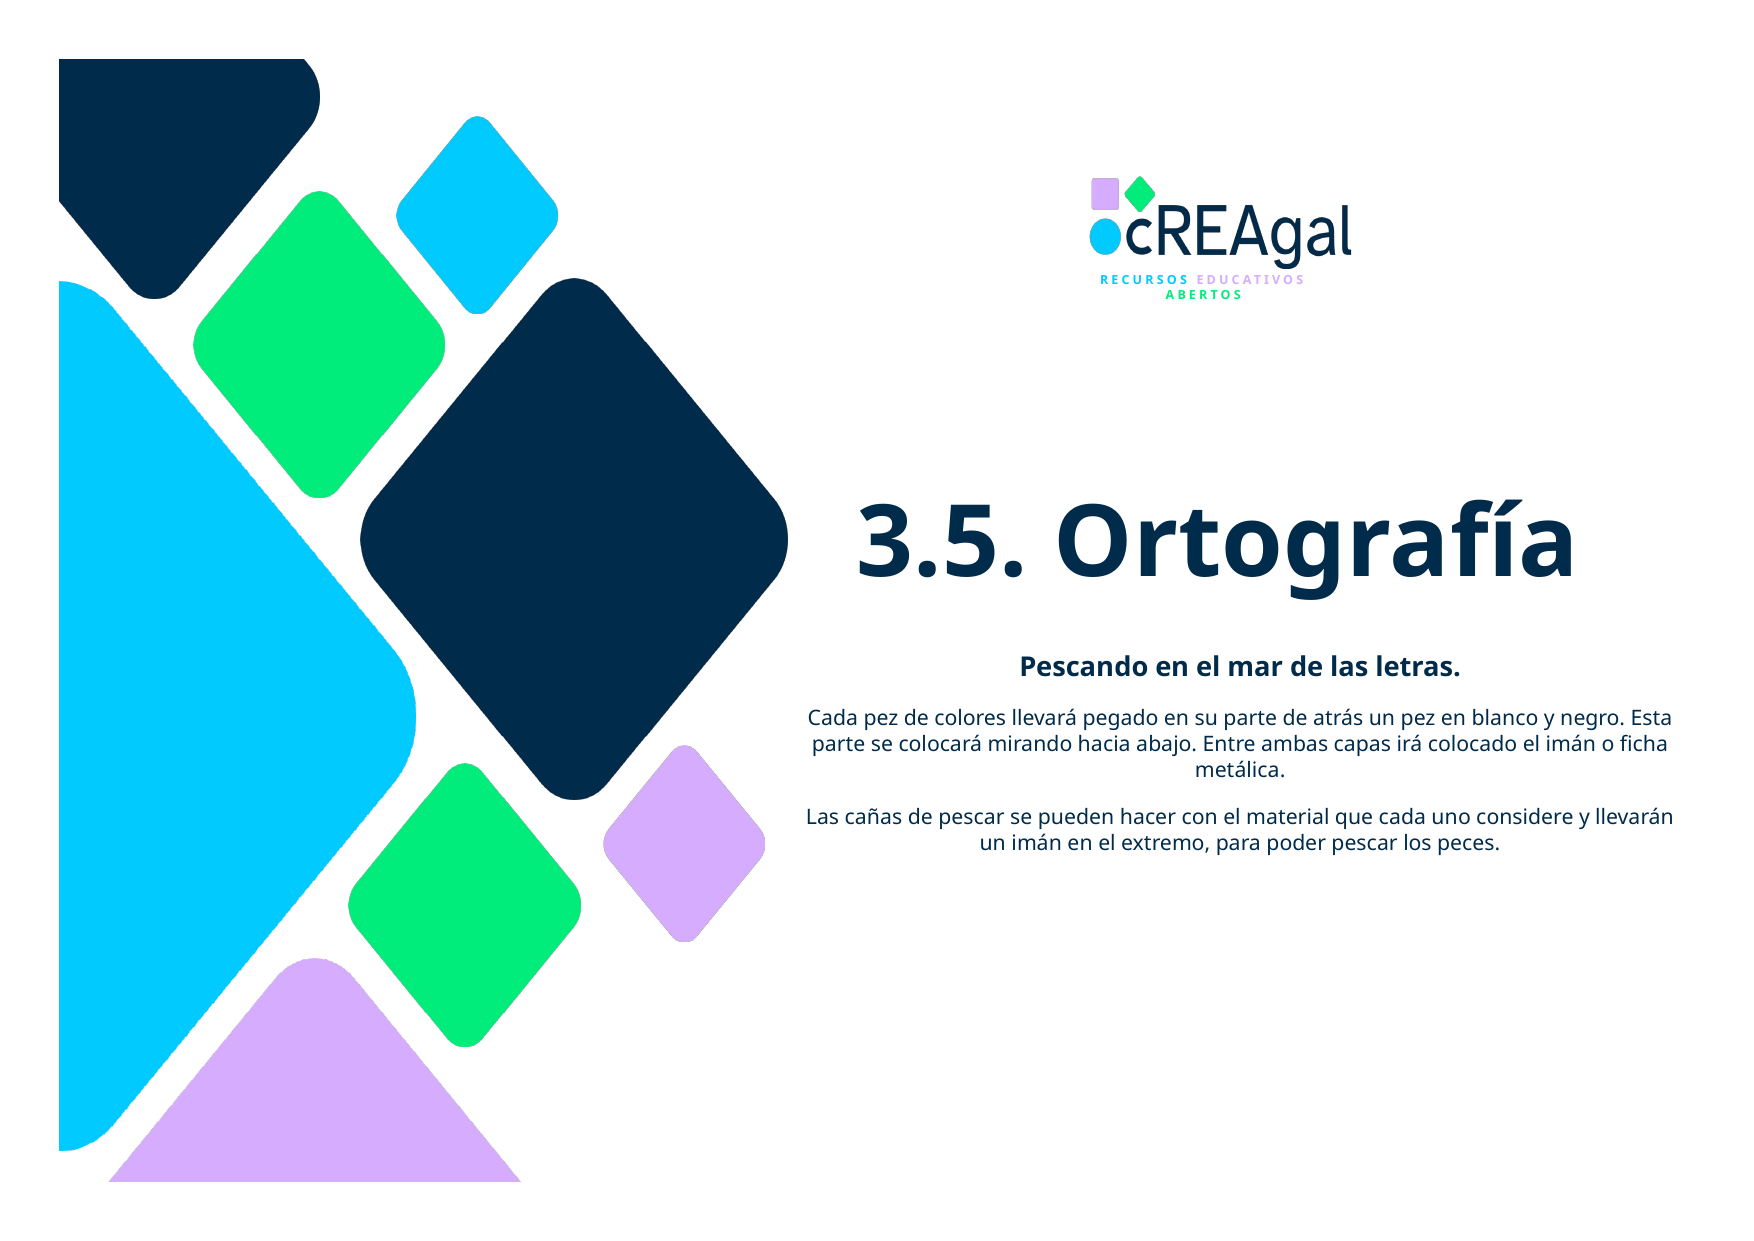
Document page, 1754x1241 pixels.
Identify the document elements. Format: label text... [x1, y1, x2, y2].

picture [1089, 176, 1352, 269]
picture [59, 59, 788, 1182]
picture [481, 116, 558, 208]
list Pescando en el mar de las letras. Cada pez de colores llevará pegado en su parte de atrás un pez en blanco y negro. Esta parte se colocará mirando hacia abajo. Entre ambas capas irá colocado el imán o ficha metálica. Las cañas de pescar se pueden hacer con el material que cada uno considere y llevarán un imán en el extremo, para poder pescar los peces. [797, 649, 1684, 857]
title 3.5. Ortografía [856, 368, 1581, 649]
